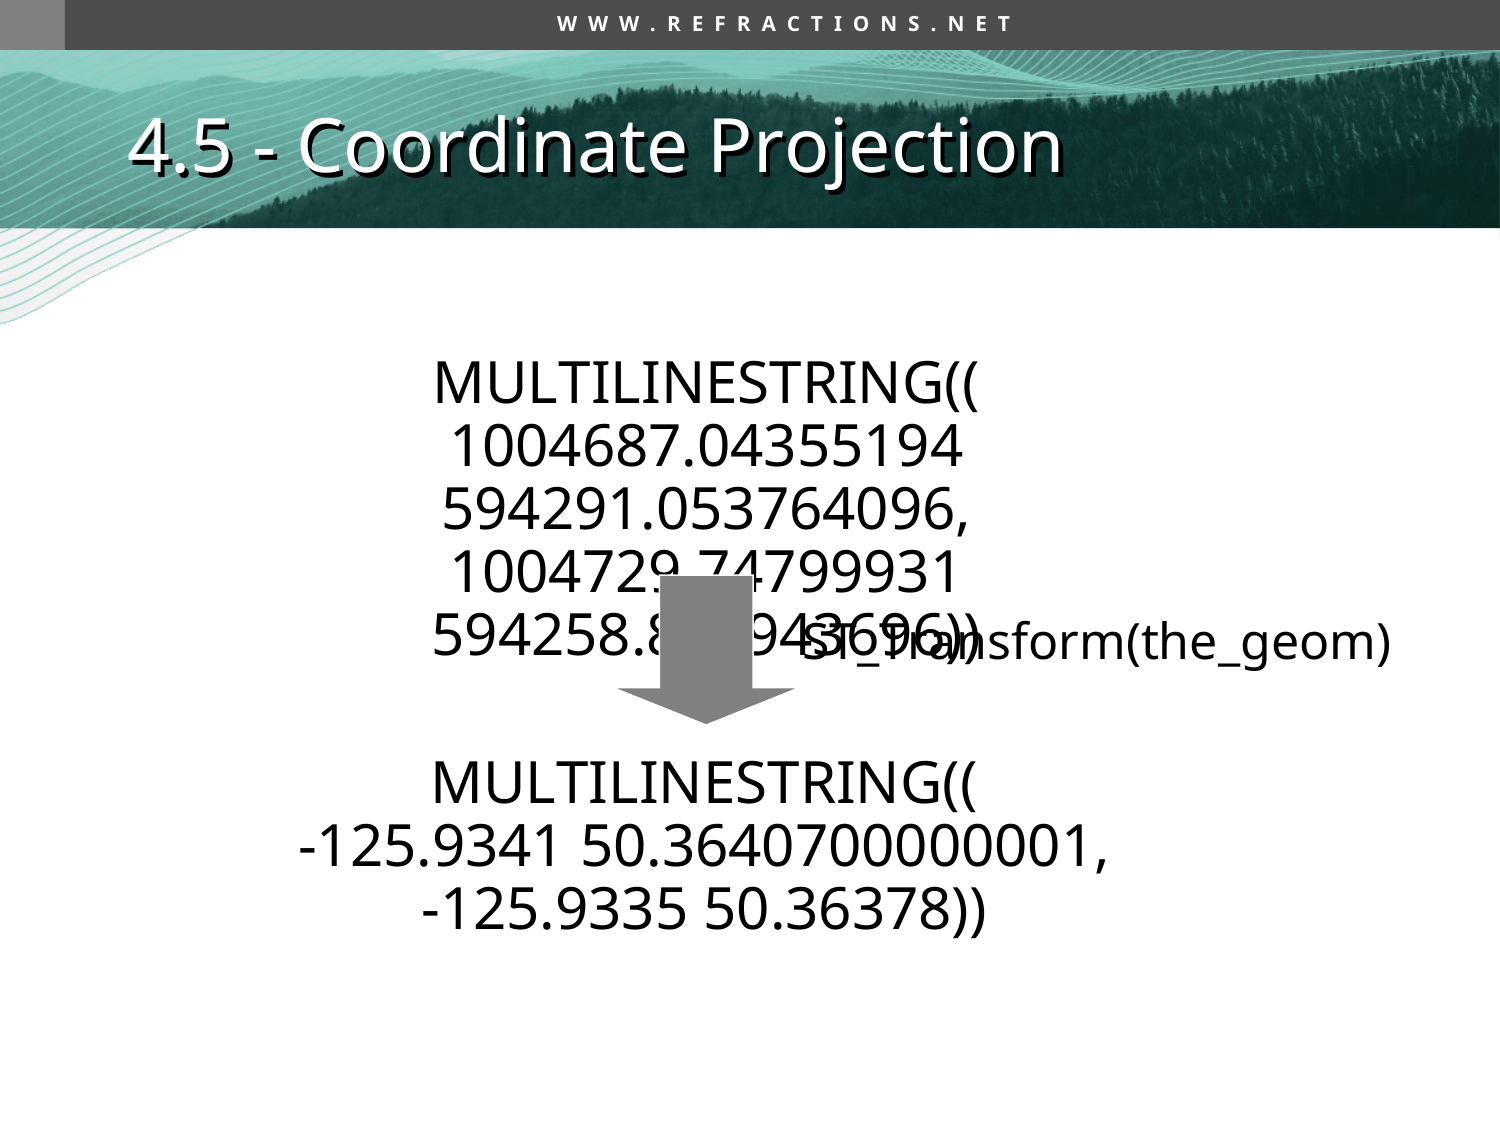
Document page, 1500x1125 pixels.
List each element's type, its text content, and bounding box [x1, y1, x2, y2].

text_box MULTILINESTRING(( 1004687.04355194 594291.053764096, 1004729.74799931 594258.821943696)) [174, 345, 1238, 677]
picture [0, 50, 1500, 325]
text_box [612, 575, 801, 726]
title 4.5 - Coordinate Projection [112, 62, 1388, 226]
text_box ST_Transform(the_geom) [787, 608, 1426, 678]
text_box MULTILINESTRING(( -125.9341 50.3640700000001, -125.9335 50.36378)) [279, 745, 1130, 951]
